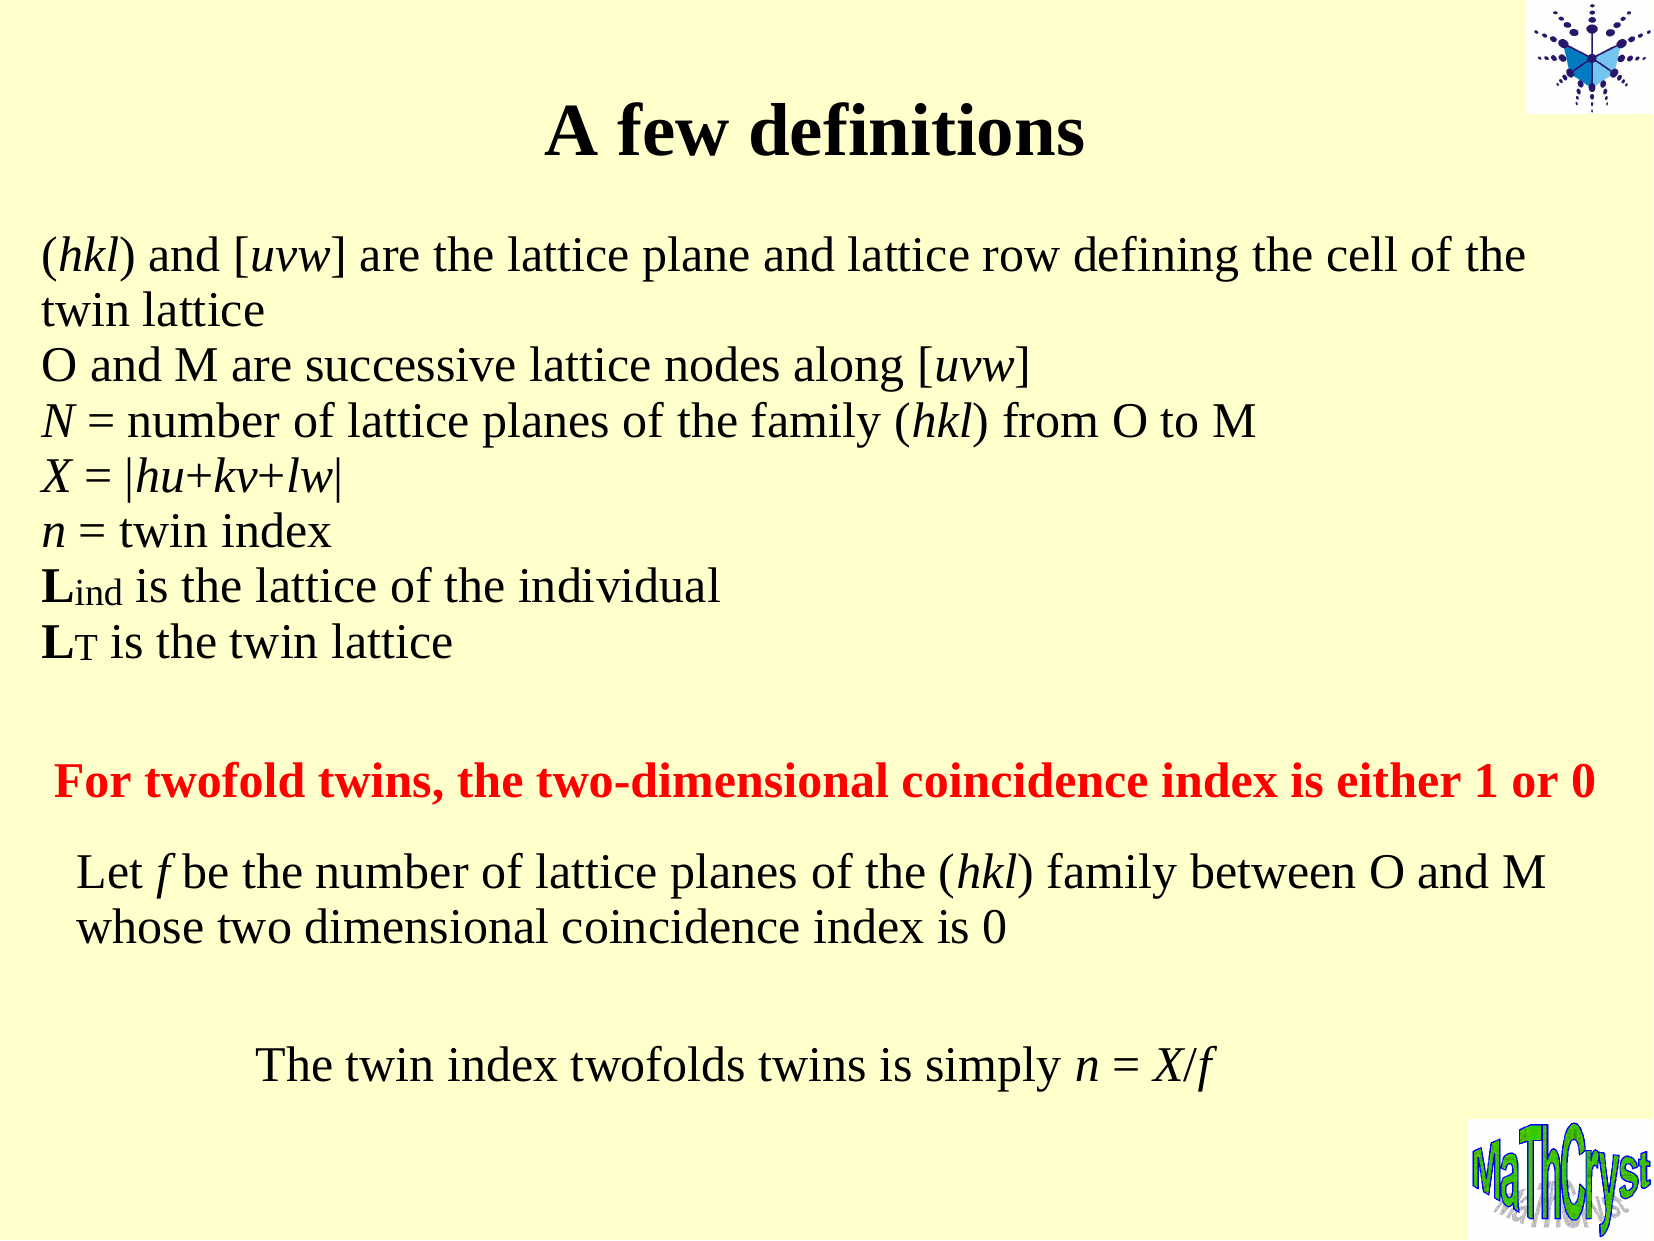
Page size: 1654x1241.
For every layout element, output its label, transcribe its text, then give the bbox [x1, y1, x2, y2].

text_box A few definitions [544, 88, 1087, 172]
picture [1468, 1119, 1654, 1241]
text_box Let f be the number of lattice planes of the (hkl) family between O and M whose two dimensional coincidence index is 0 [76, 843, 1577, 978]
picture [1525, 0, 1654, 114]
text_box (hkl) and [uvw] are the lattice plane and lattice row defining the cell of the twin lattice O and M are successive lattice nodes along [uvw] N = number of lattice planes of the family (hkl) from O to M X = |hu+kv+lw| n = twin index Lind is the lattice of the individual LT is the twin lattice [41, 226, 1589, 698]
text_box For twofold twins, the two-dimensional coincidence index is either 1 or 0 [53, 752, 1597, 810]
text_box The twin index twofolds twins is simply n = X/f [255, 1036, 1259, 1094]
